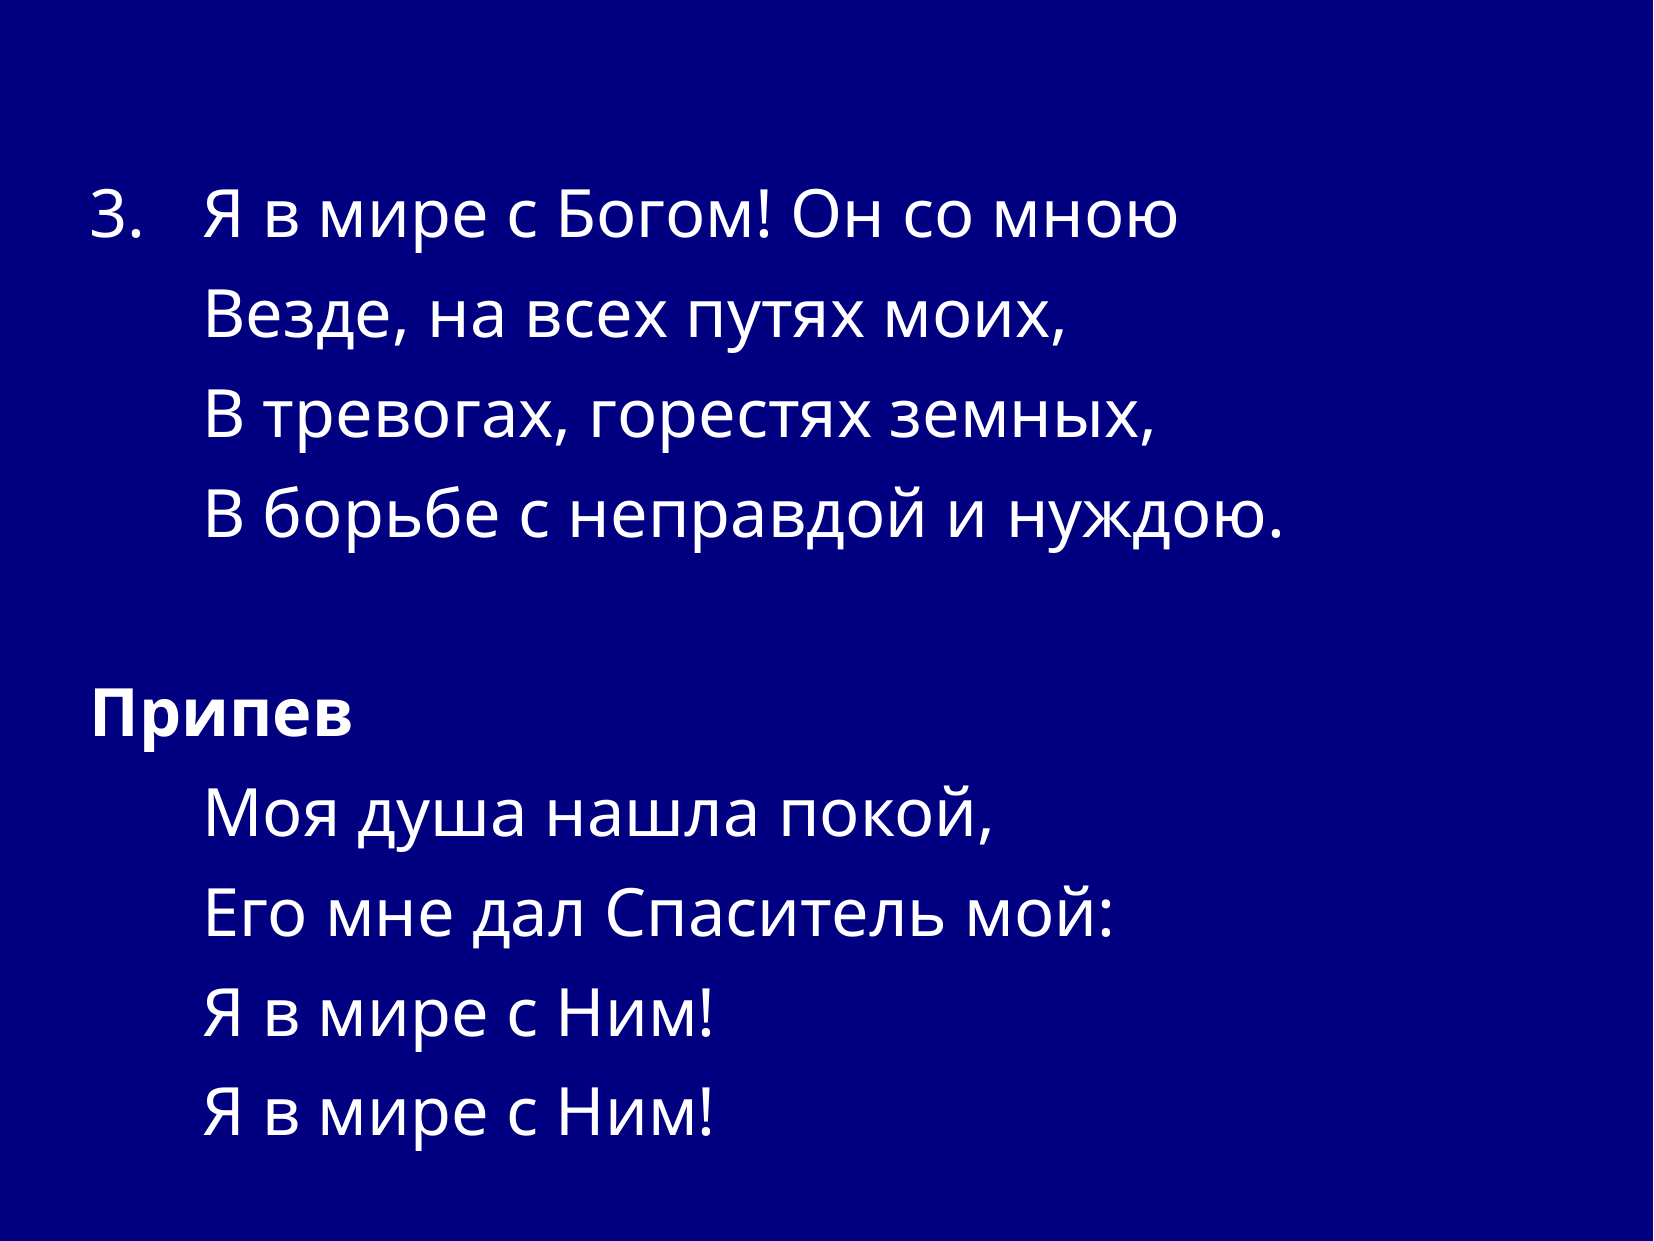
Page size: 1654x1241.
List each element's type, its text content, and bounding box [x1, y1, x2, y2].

text_box 3. Я в мире с Богом! Он со мною Везде, на всех путях моих, В тревогах, горестях земных, В борьбе с неправдой и нуждою. Припев Моя душа нашла покой, Его мне дал Спаситель мой: Я в мире с Ним! Я в мире с Ним! [75, 150, 1576, 1163]
